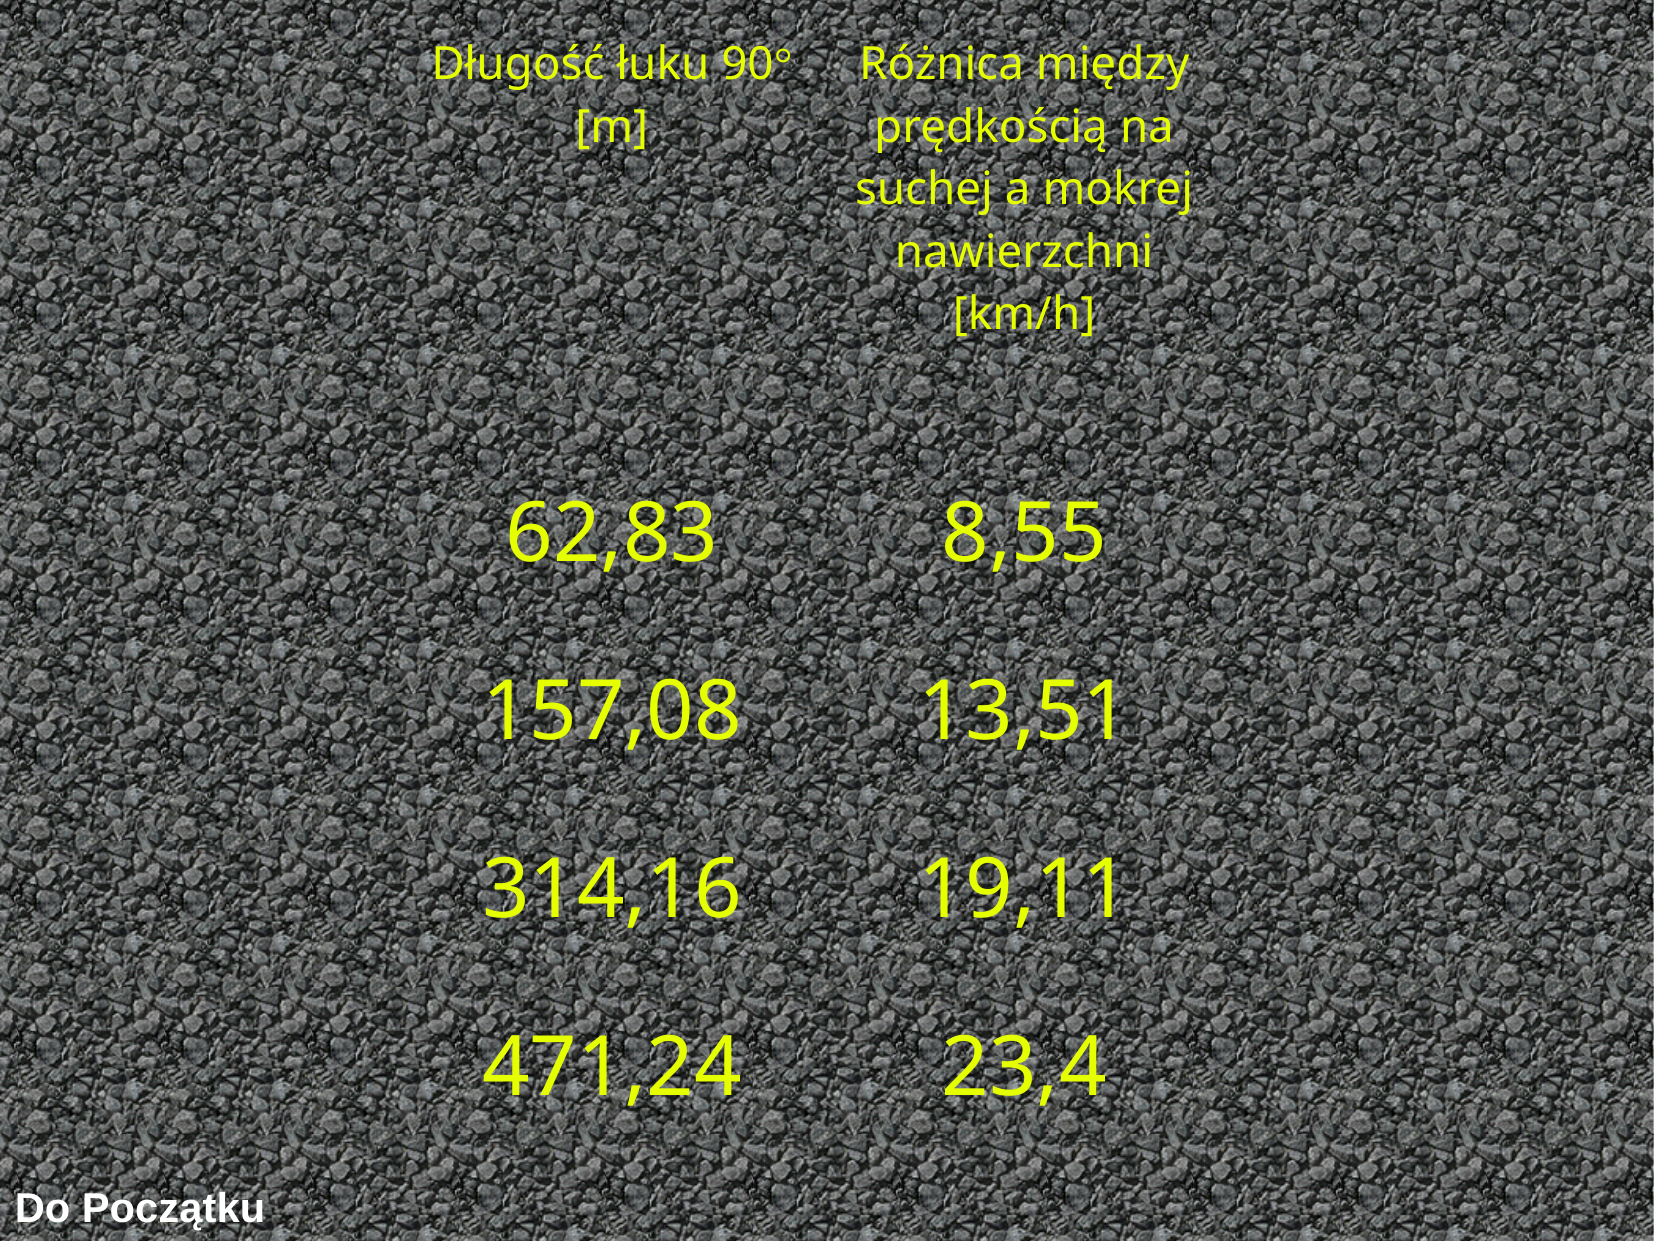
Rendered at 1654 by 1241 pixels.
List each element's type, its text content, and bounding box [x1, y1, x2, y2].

table_cell 157,08 [406, 644, 818, 822]
table_cell 23,4 [818, 1000, 1230, 1130]
table_cell 314,16 [406, 822, 818, 1000]
table_cell 471,24 [406, 1000, 818, 1130]
picture [0, 0, 1654, 1241]
table_cell 19,11 [818, 822, 1230, 1000]
table_cell 62,83 [406, 466, 818, 644]
table_cell 8,55 [818, 466, 1230, 644]
table_cell 13,51 [818, 644, 1230, 822]
table_header Różnica między prędkością na suchej a mokrej nawierzchni [km/h] [818, 25, 1230, 466]
table_header Długość łuku 90° [m] [406, 25, 818, 466]
text_box Do Początku [0, 1177, 296, 1241]
